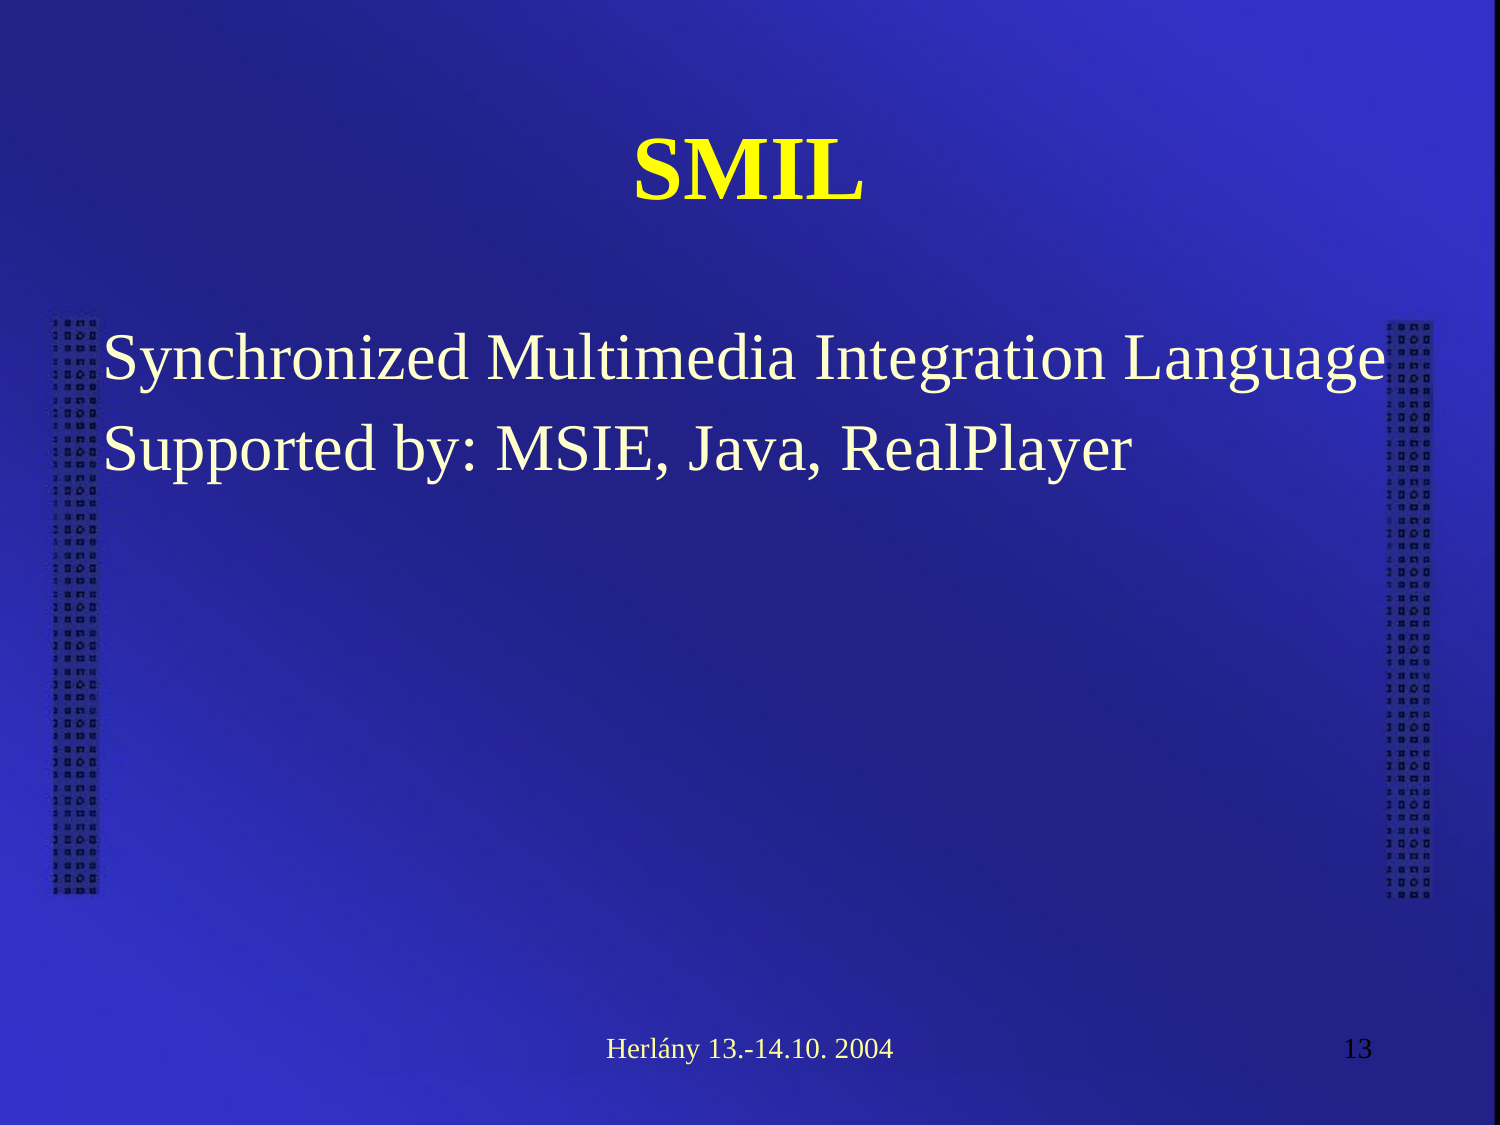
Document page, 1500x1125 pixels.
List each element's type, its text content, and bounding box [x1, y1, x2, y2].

text_box <číslo> [1074, 1024, 1388, 1073]
title SMIL [112, 74, 1388, 263]
picture [0, 0, 1500, 1125]
text_box Herlány 13.-14.10. 2004 [512, 1024, 988, 1073]
list Synchronized Multimedia Integration Language Supported by: MSIE, Java, RealPlayer [87, 312, 1438, 988]
